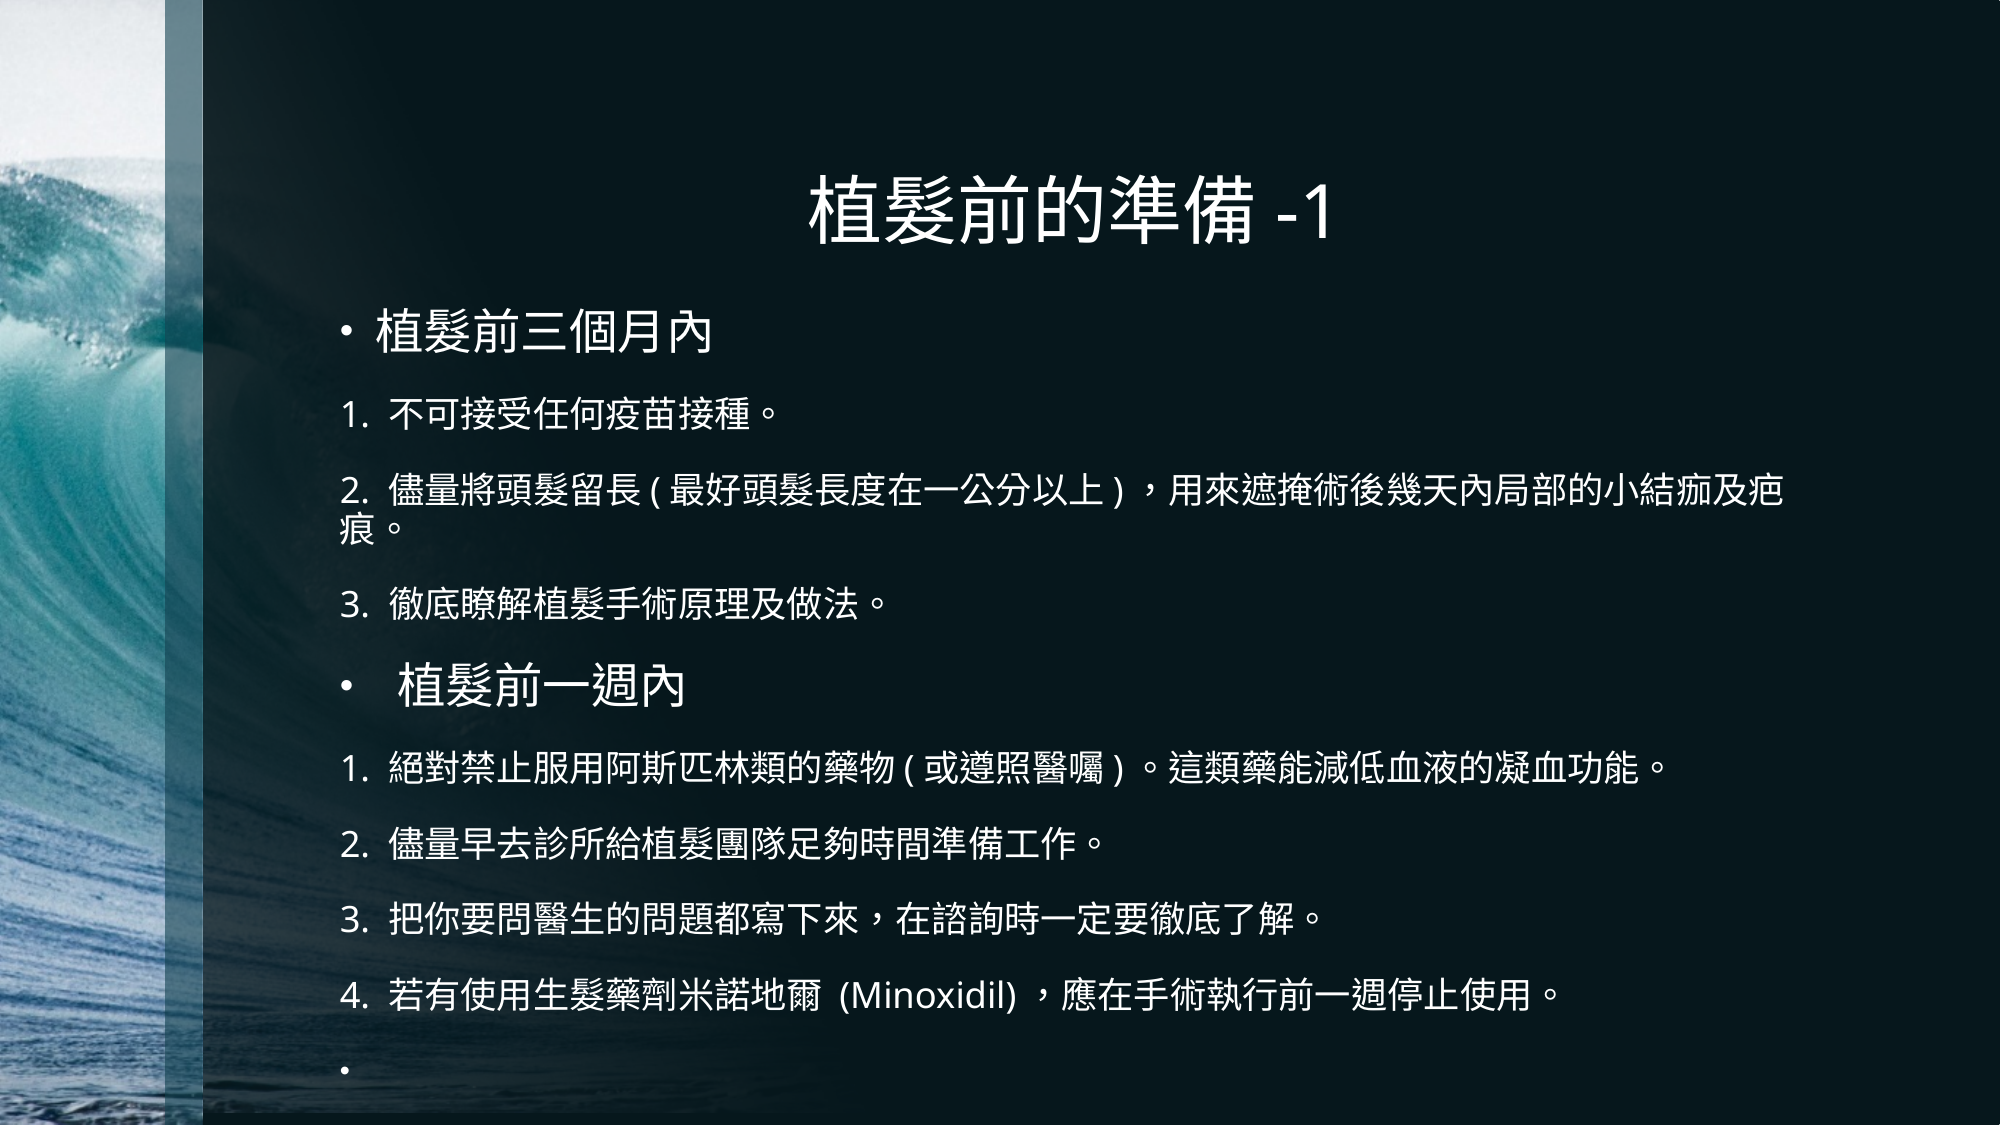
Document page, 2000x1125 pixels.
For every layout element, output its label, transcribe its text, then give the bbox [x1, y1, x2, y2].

list 植髮前三個月內 1. 不可接受任何疫苗接種。 2. 儘量將頭髮留長(最好頭髮長度在一公分以上)，用來遮掩術後幾天內局部的小結痂及疤痕。 3. 徹底瞭解植髮手術原理及做法。 植髮前一週內 1. 絕對禁止服用阿斯匹林類的藥物(或遵照醫囑)。這類藥能減低血液的凝血功能。 2. 儘量早去診所給植髮團隊足夠時間準備工作。 3. 把你要問醫生的問題都寫下來，在諮詢時一定要徹底了解。 4. 若有使用生髮藥劑米諾地爾 (Minoxidil)，應在手術執行前一週停止使用。 [324, 299, 1825, 1026]
title 植髮前的準備-1 [324, 62, 1825, 263]
